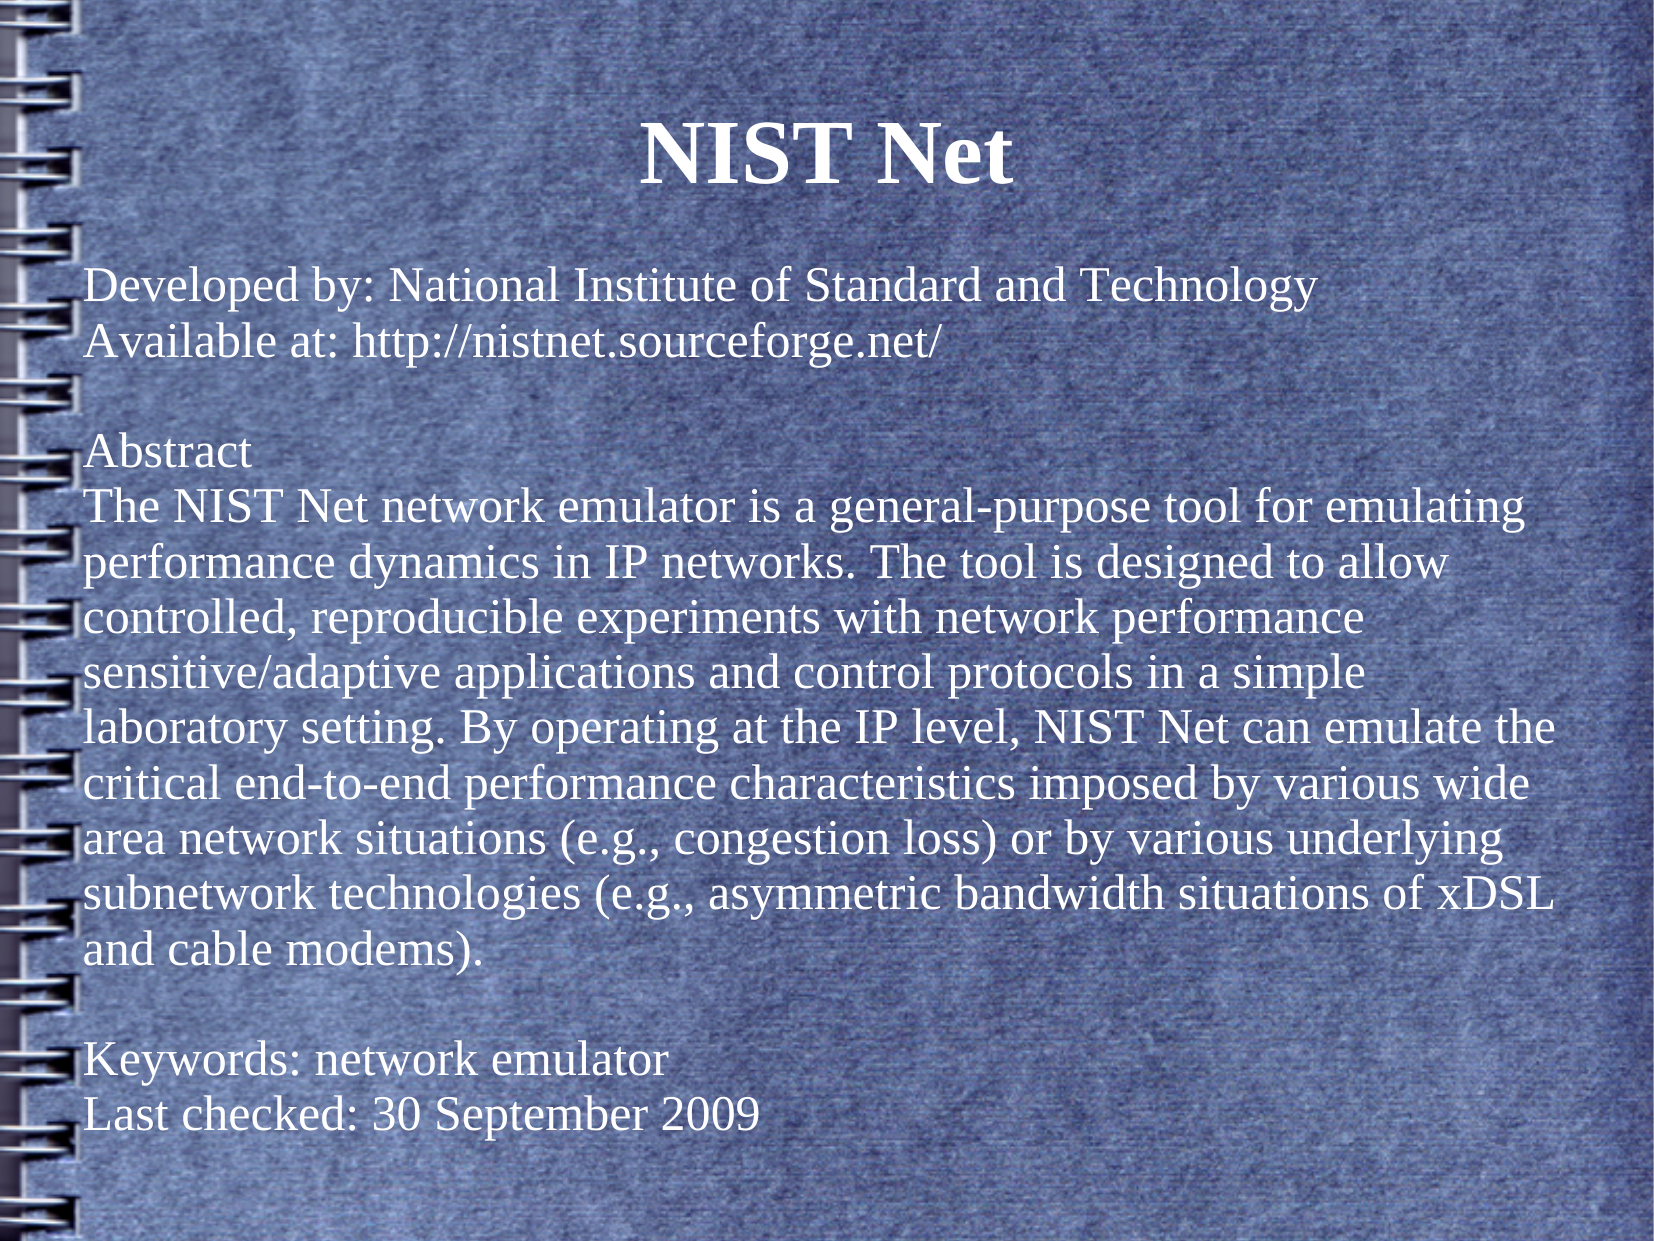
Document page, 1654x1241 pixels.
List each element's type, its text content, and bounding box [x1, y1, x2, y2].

subtitle Developed by: National Institute of Standard and Technology Available at: http://nistnet.sourceforge.net/ Abstract The NIST Net network emulator is a general-purpose tool for emulating performance dynamics in IP networks. The tool is designed to allow controlled, reproducible experiments with network performance sensitive/adaptive applications and control protocols in a simple laboratory setting. By operating at the IP level, NIST Net can emulate the critical end-to-end performance characteristics imposed by various wide area network situations (e.g., congestion loss) or by various underlying subnetwork technologies (e.g., asymmetric bandwidth situations of xDSL and cable modems). Keywords: network emulator Last checked: 30 September 2009 [82, 257, 1571, 1142]
picture [0, 0, 1654, 1241]
title NIST Net [82, 56, 1571, 250]
